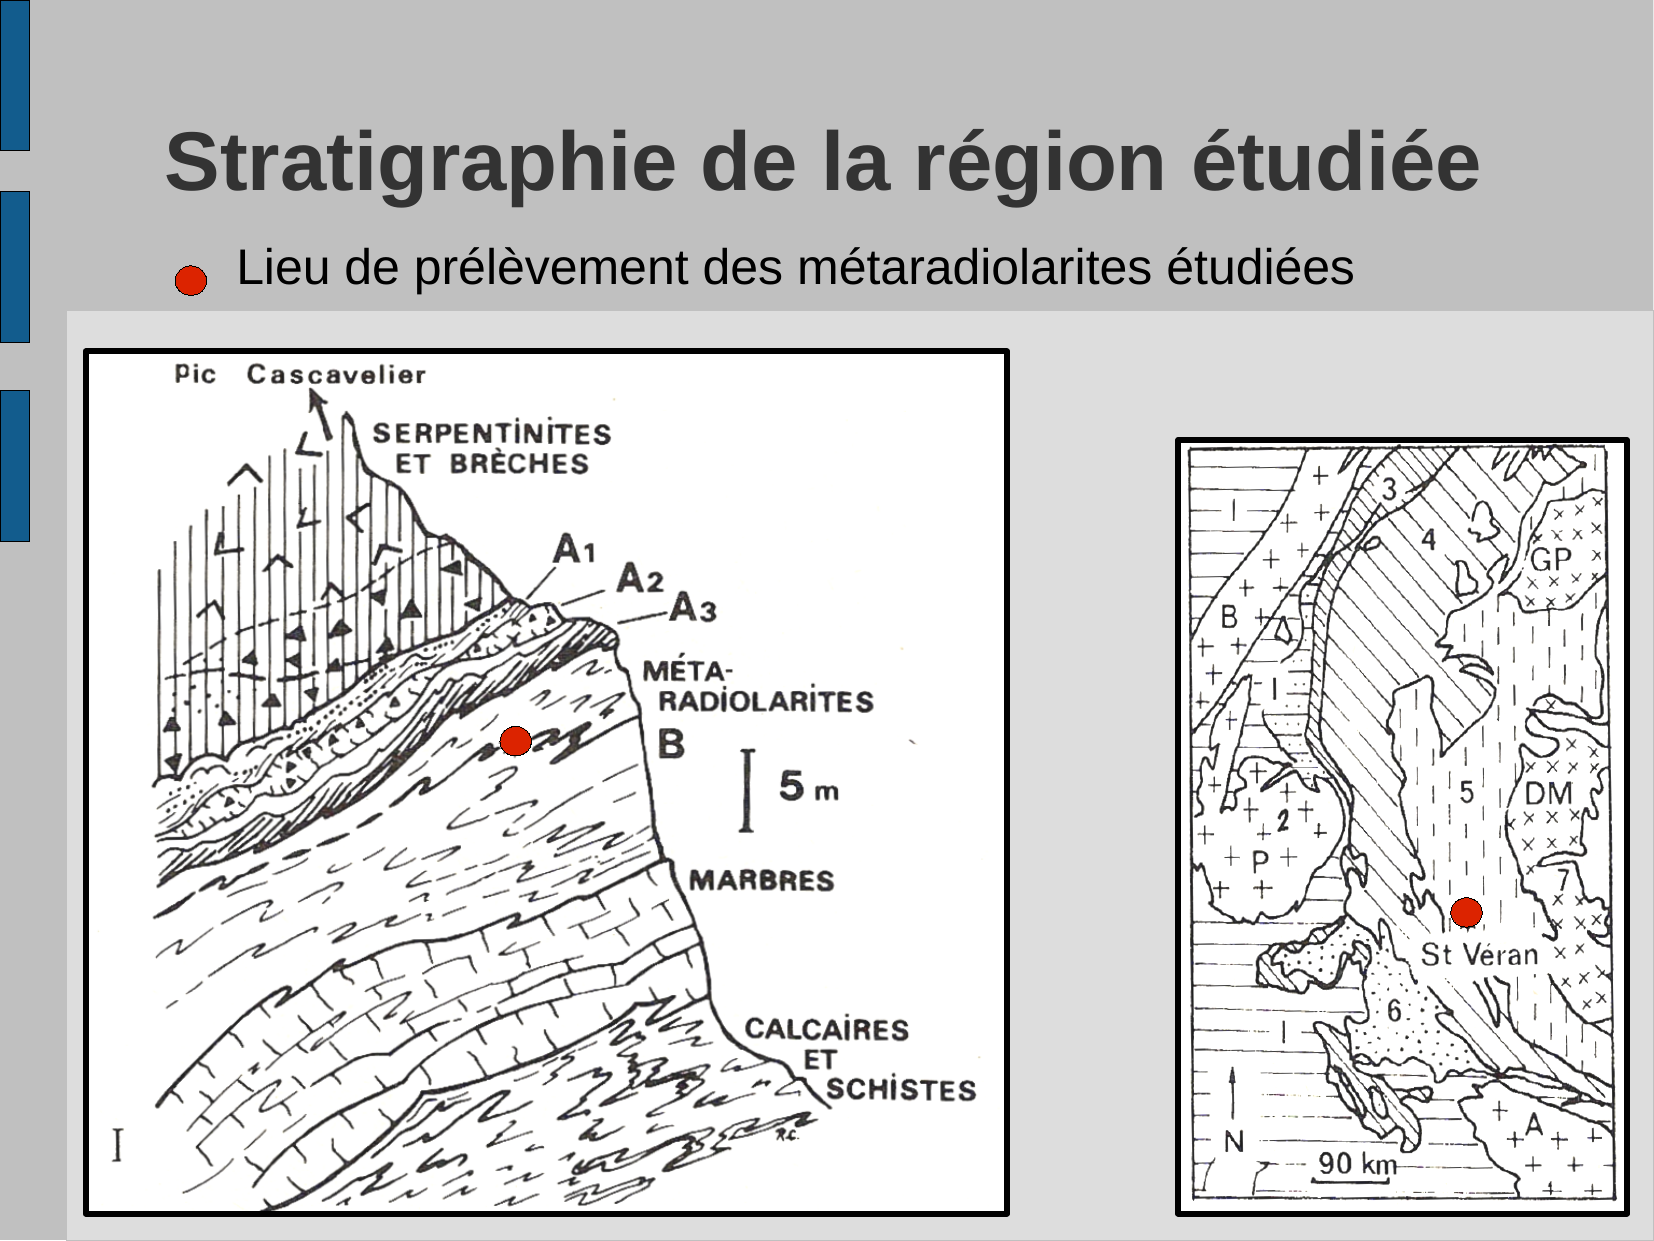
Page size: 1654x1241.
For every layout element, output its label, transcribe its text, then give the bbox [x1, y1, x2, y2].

picture [88, 354, 1004, 1211]
text_box [1450, 897, 1483, 928]
picture [1181, 442, 1625, 1211]
text_box Lieu de prélèvement des métaradiolarites étudiées [236, 239, 1356, 296]
title Stratigraphie de la région étudiée [118, 58, 1531, 266]
text_box [175, 265, 207, 296]
text_box [499, 726, 532, 756]
